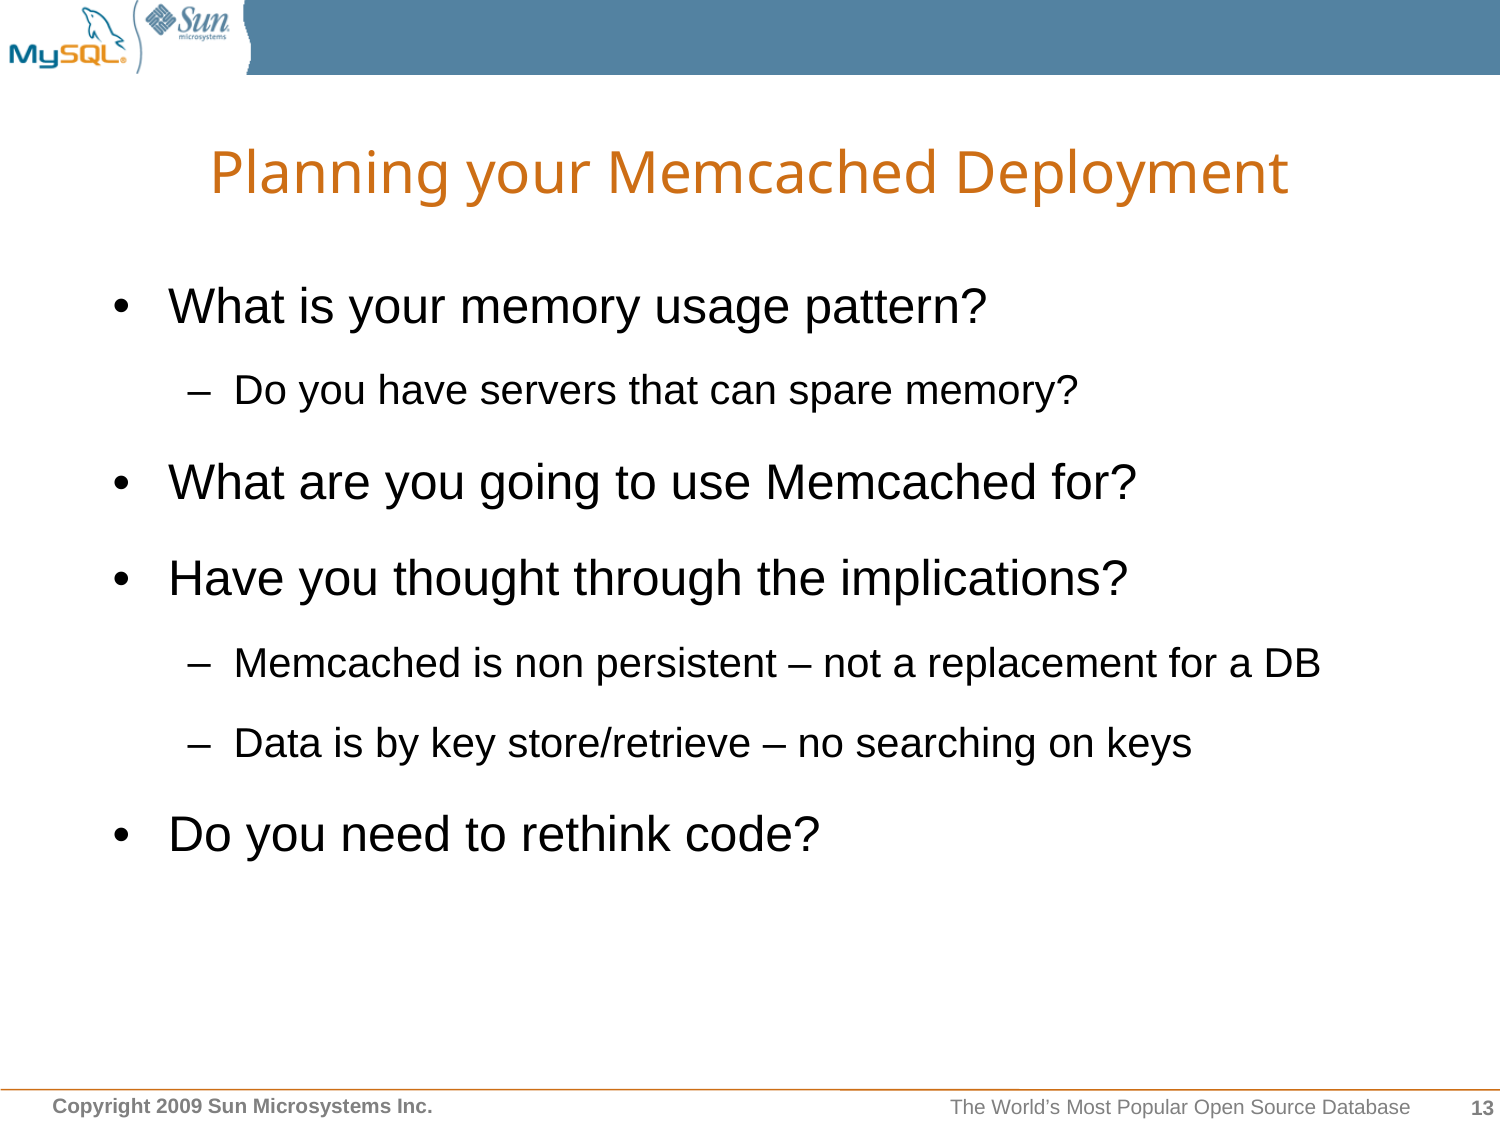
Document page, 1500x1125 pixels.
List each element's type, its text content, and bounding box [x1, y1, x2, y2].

title Planning your Memcached Deployment [0, 87, 1500, 225]
picture [0, 0, 1500, 75]
list What is your memory usage pattern? Do you have servers that can spare memory? What are you going to use Memcached for? Have you thought through the implications? Memcached is non persistent – not a replacement for a DB Data is by key store/retrieve – no searching on keys Do you need to rethink code? [112, 249, 1387, 1113]
